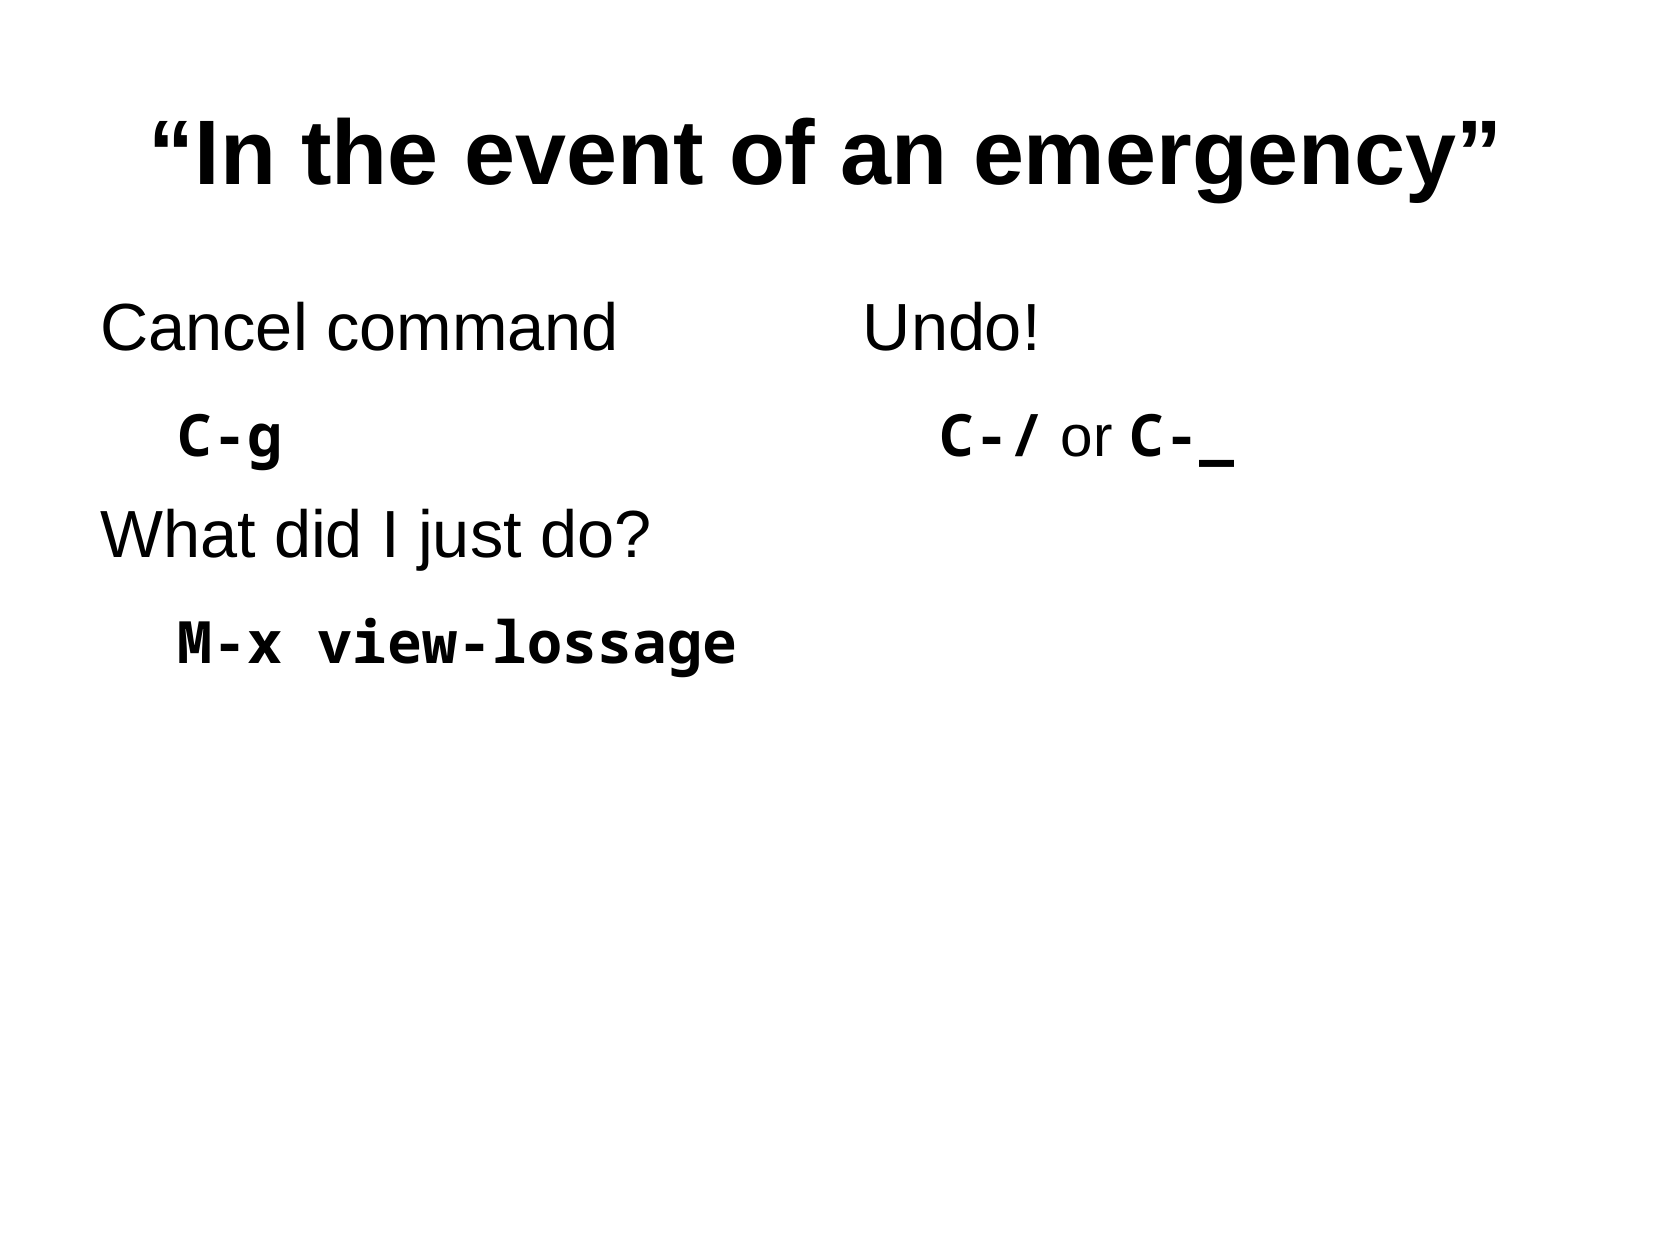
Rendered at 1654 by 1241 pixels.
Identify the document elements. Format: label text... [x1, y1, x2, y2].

list Undo! C-/ or C-_ [845, 290, 1572, 1094]
list Cancel command C-g What did I just do? M-x view-lossage [82, 290, 809, 1109]
title “In the event of an emergency” [82, 49, 1571, 257]
